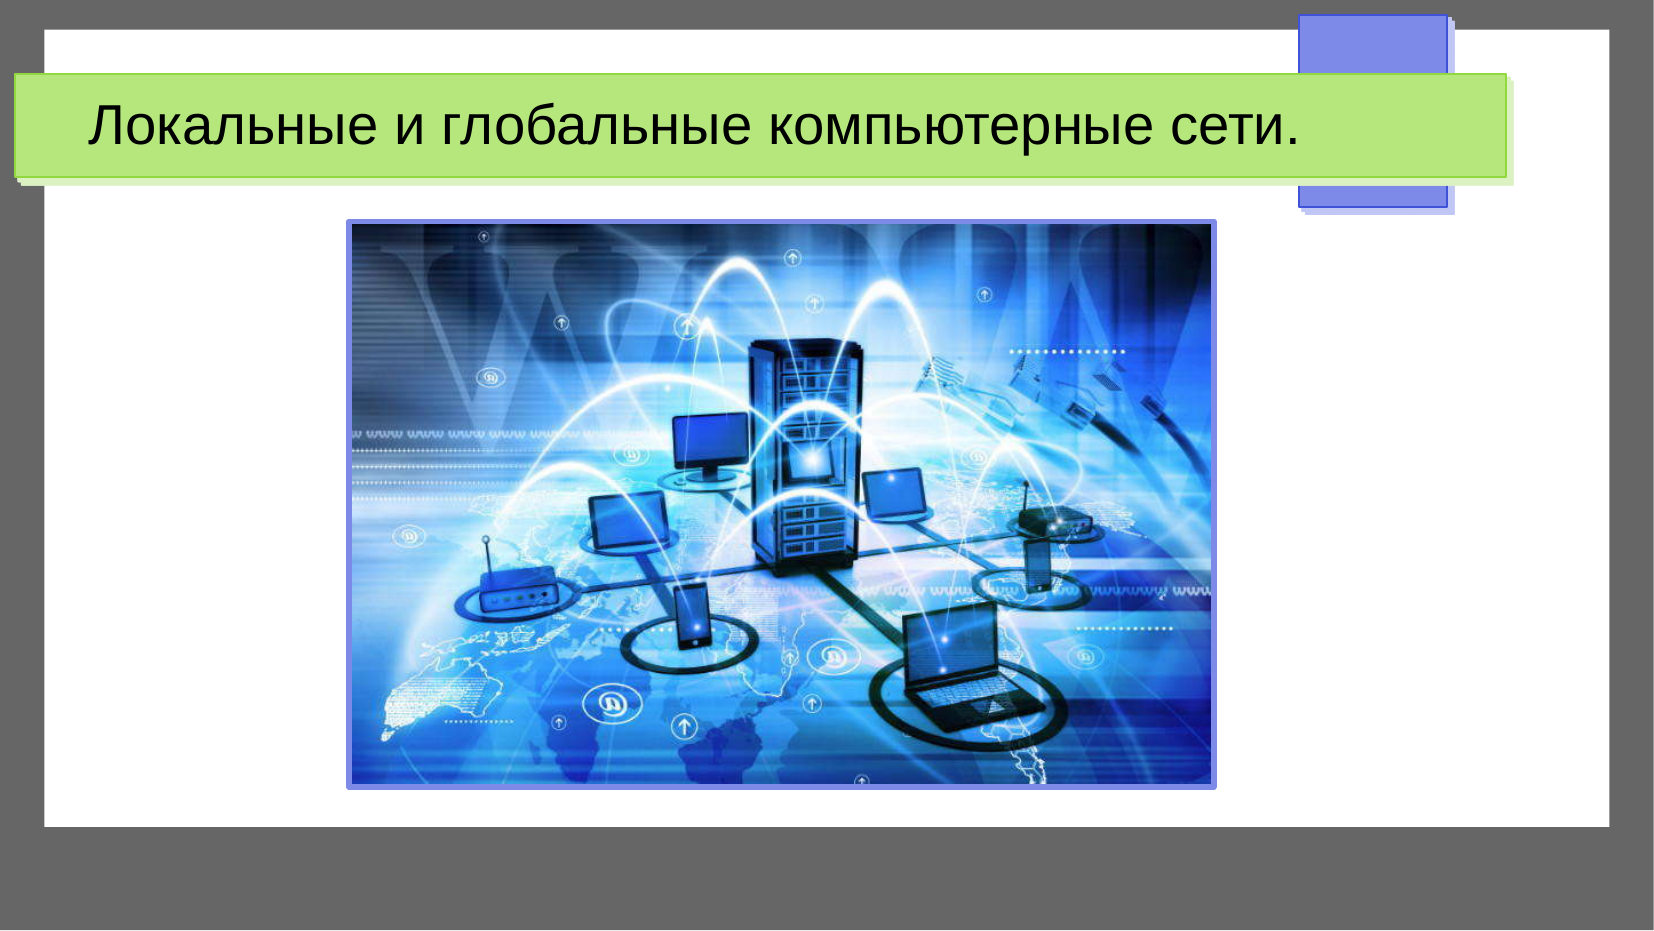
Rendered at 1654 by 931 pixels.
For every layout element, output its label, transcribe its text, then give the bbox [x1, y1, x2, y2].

title Локальные и глобальные компьютерные сети. [88, 73, 1506, 178]
picture [351, 224, 1211, 784]
